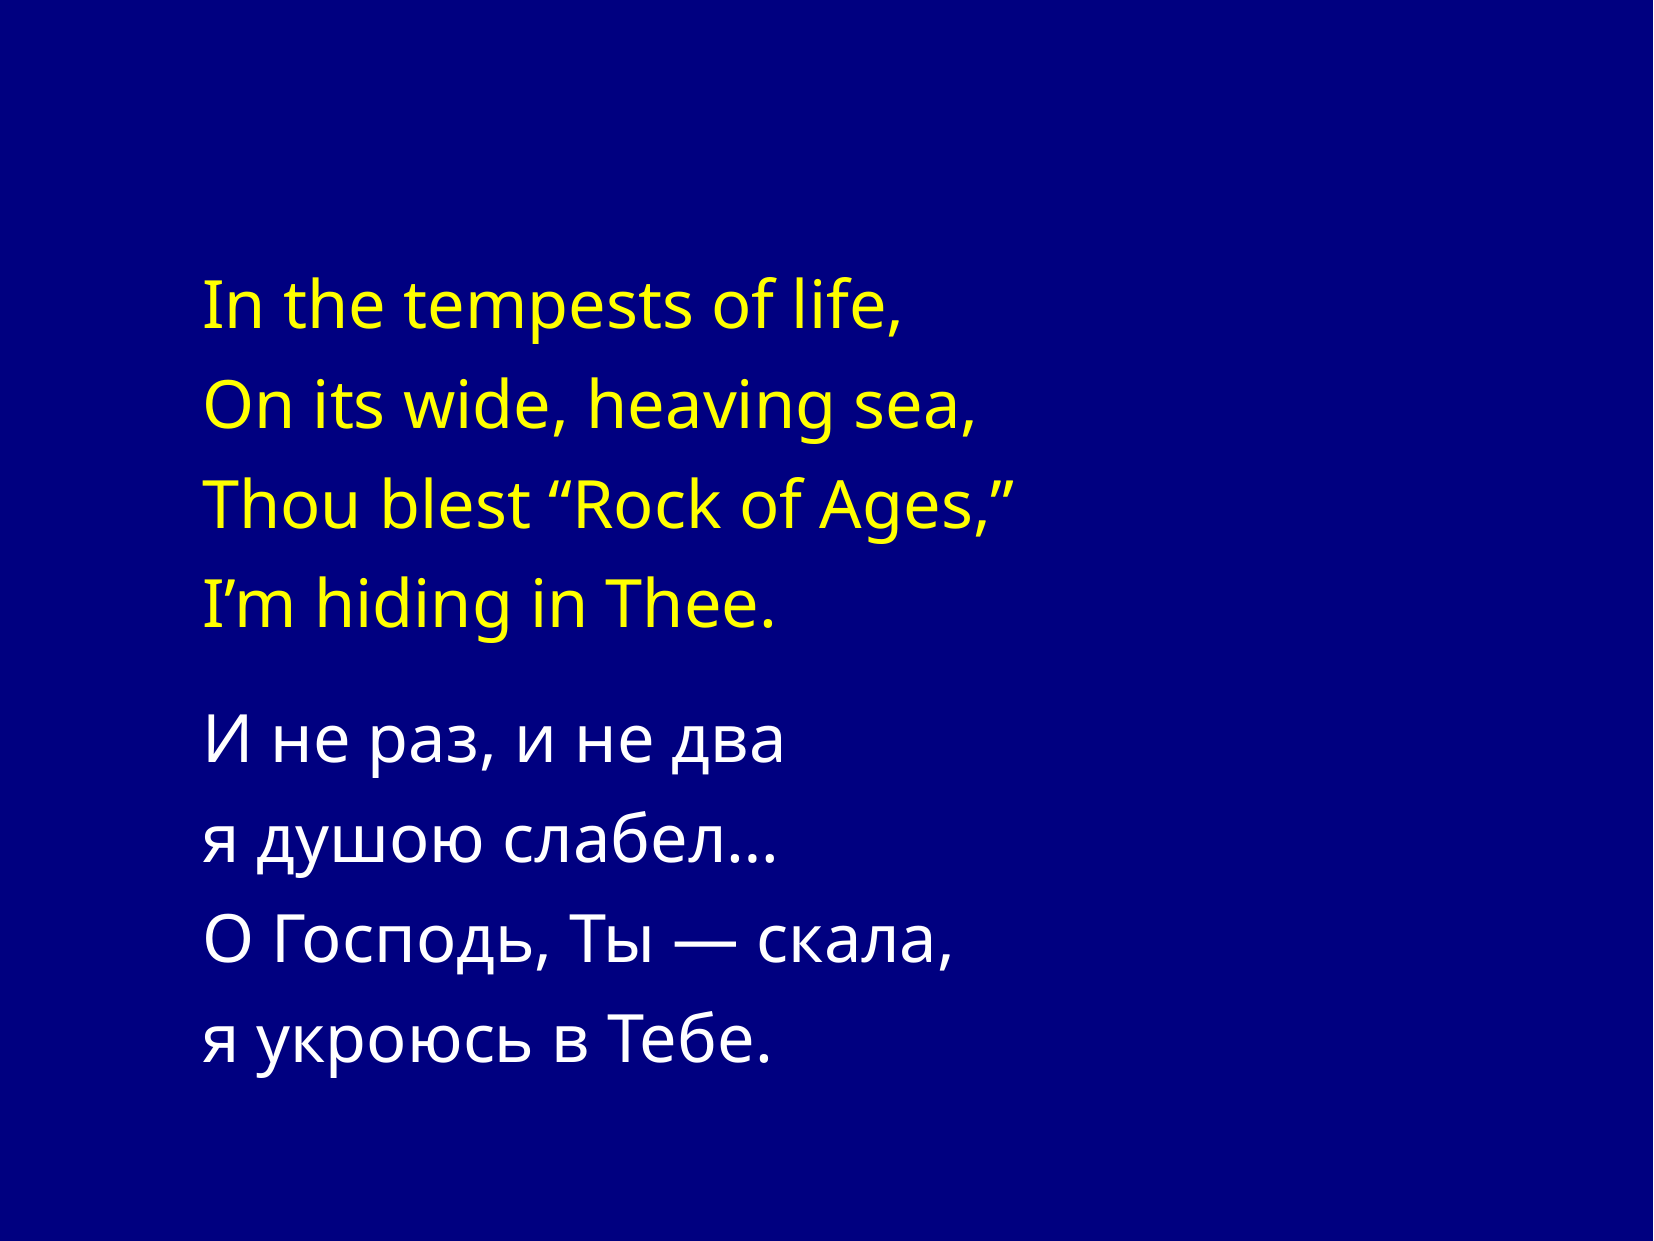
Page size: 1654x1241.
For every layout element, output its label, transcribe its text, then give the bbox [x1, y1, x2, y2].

text_box И не раз, и не два я душою слабел… О Господь, Ты — скала, я укроюсь в Тебе. [75, 675, 1576, 1163]
text_box In the tempests of life, On its wide, heaving sea, Thou blest “Rock of Ages,” I’m hiding in Thee. [75, 150, 1576, 638]
